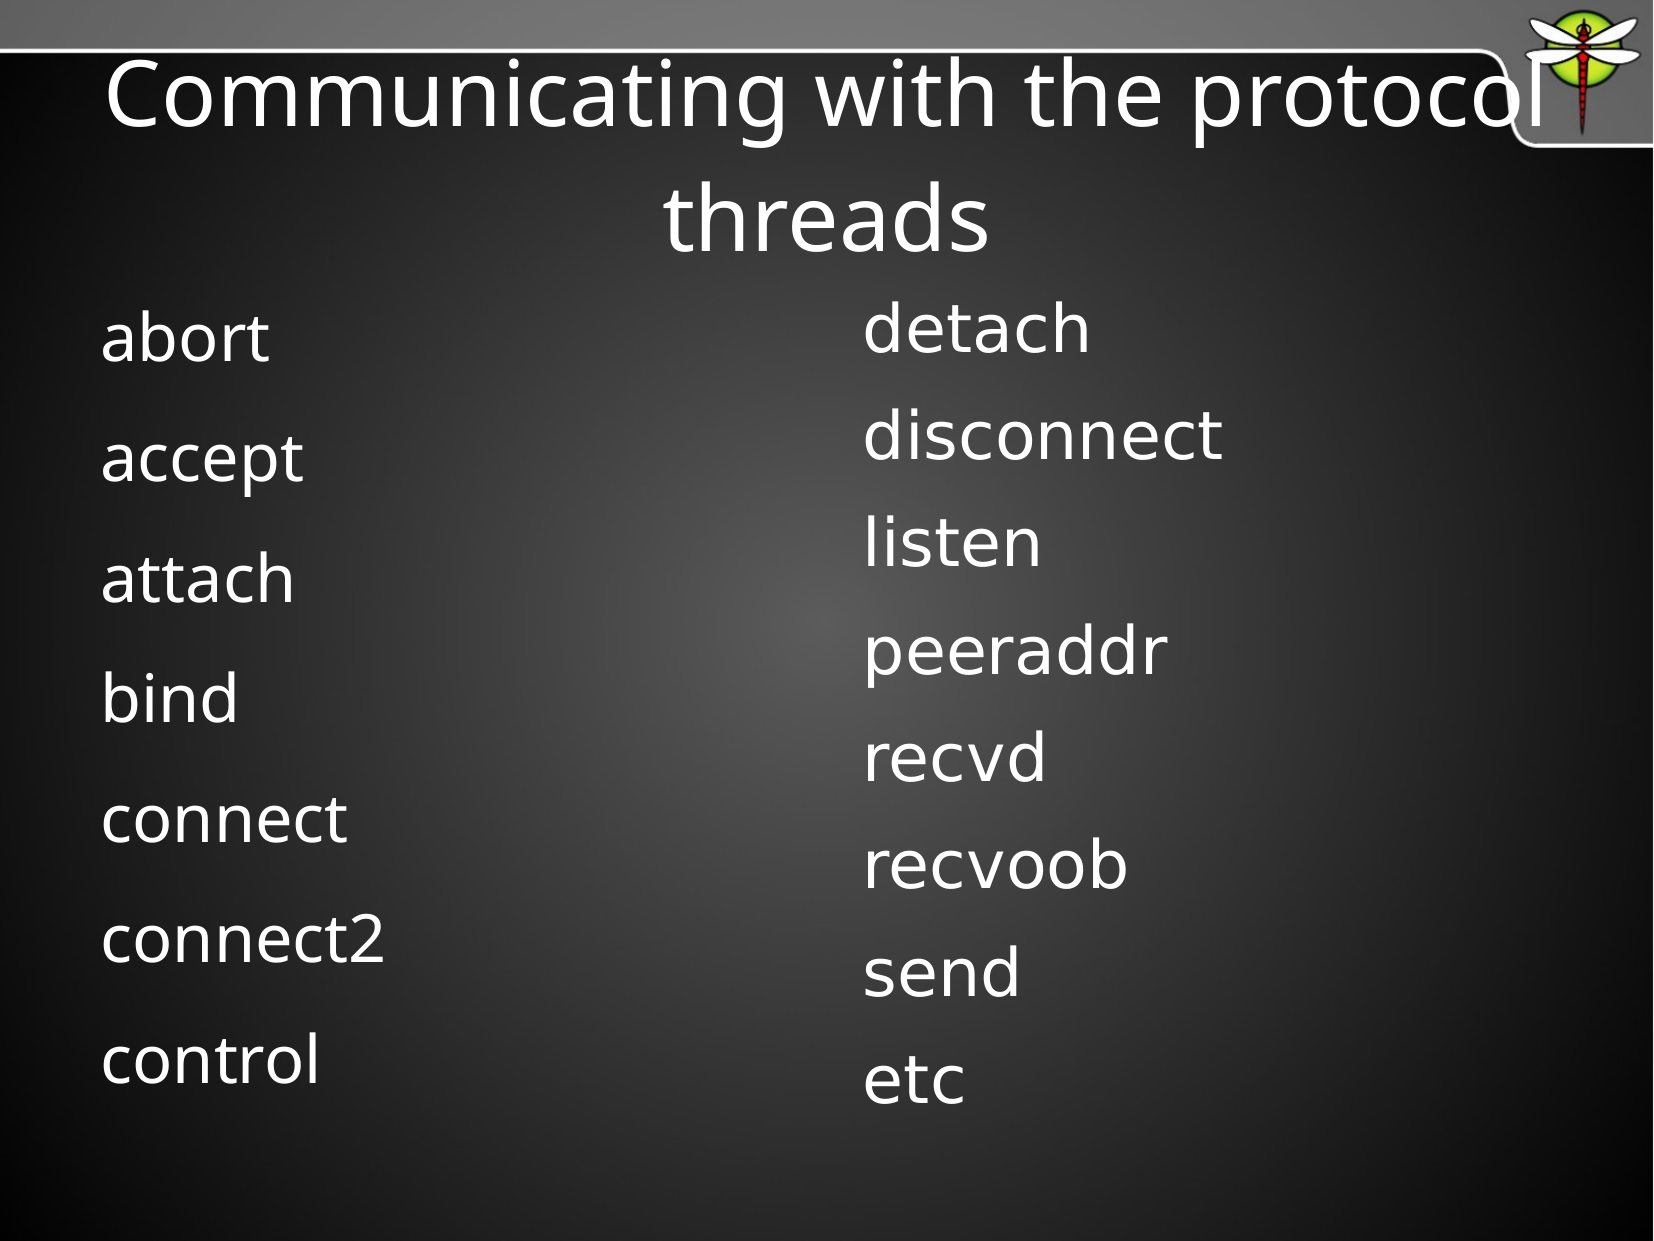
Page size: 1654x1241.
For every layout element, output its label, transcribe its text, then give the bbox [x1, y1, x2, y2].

title Communicating with the protocol threads [82, 49, 1571, 257]
list abort accept attach bind connect connect2 control [82, 290, 809, 1109]
picture [0, 0, 1654, 1241]
list detach disconnect listen peeraddr recvd recvoob send etc [845, 290, 1572, 1120]
